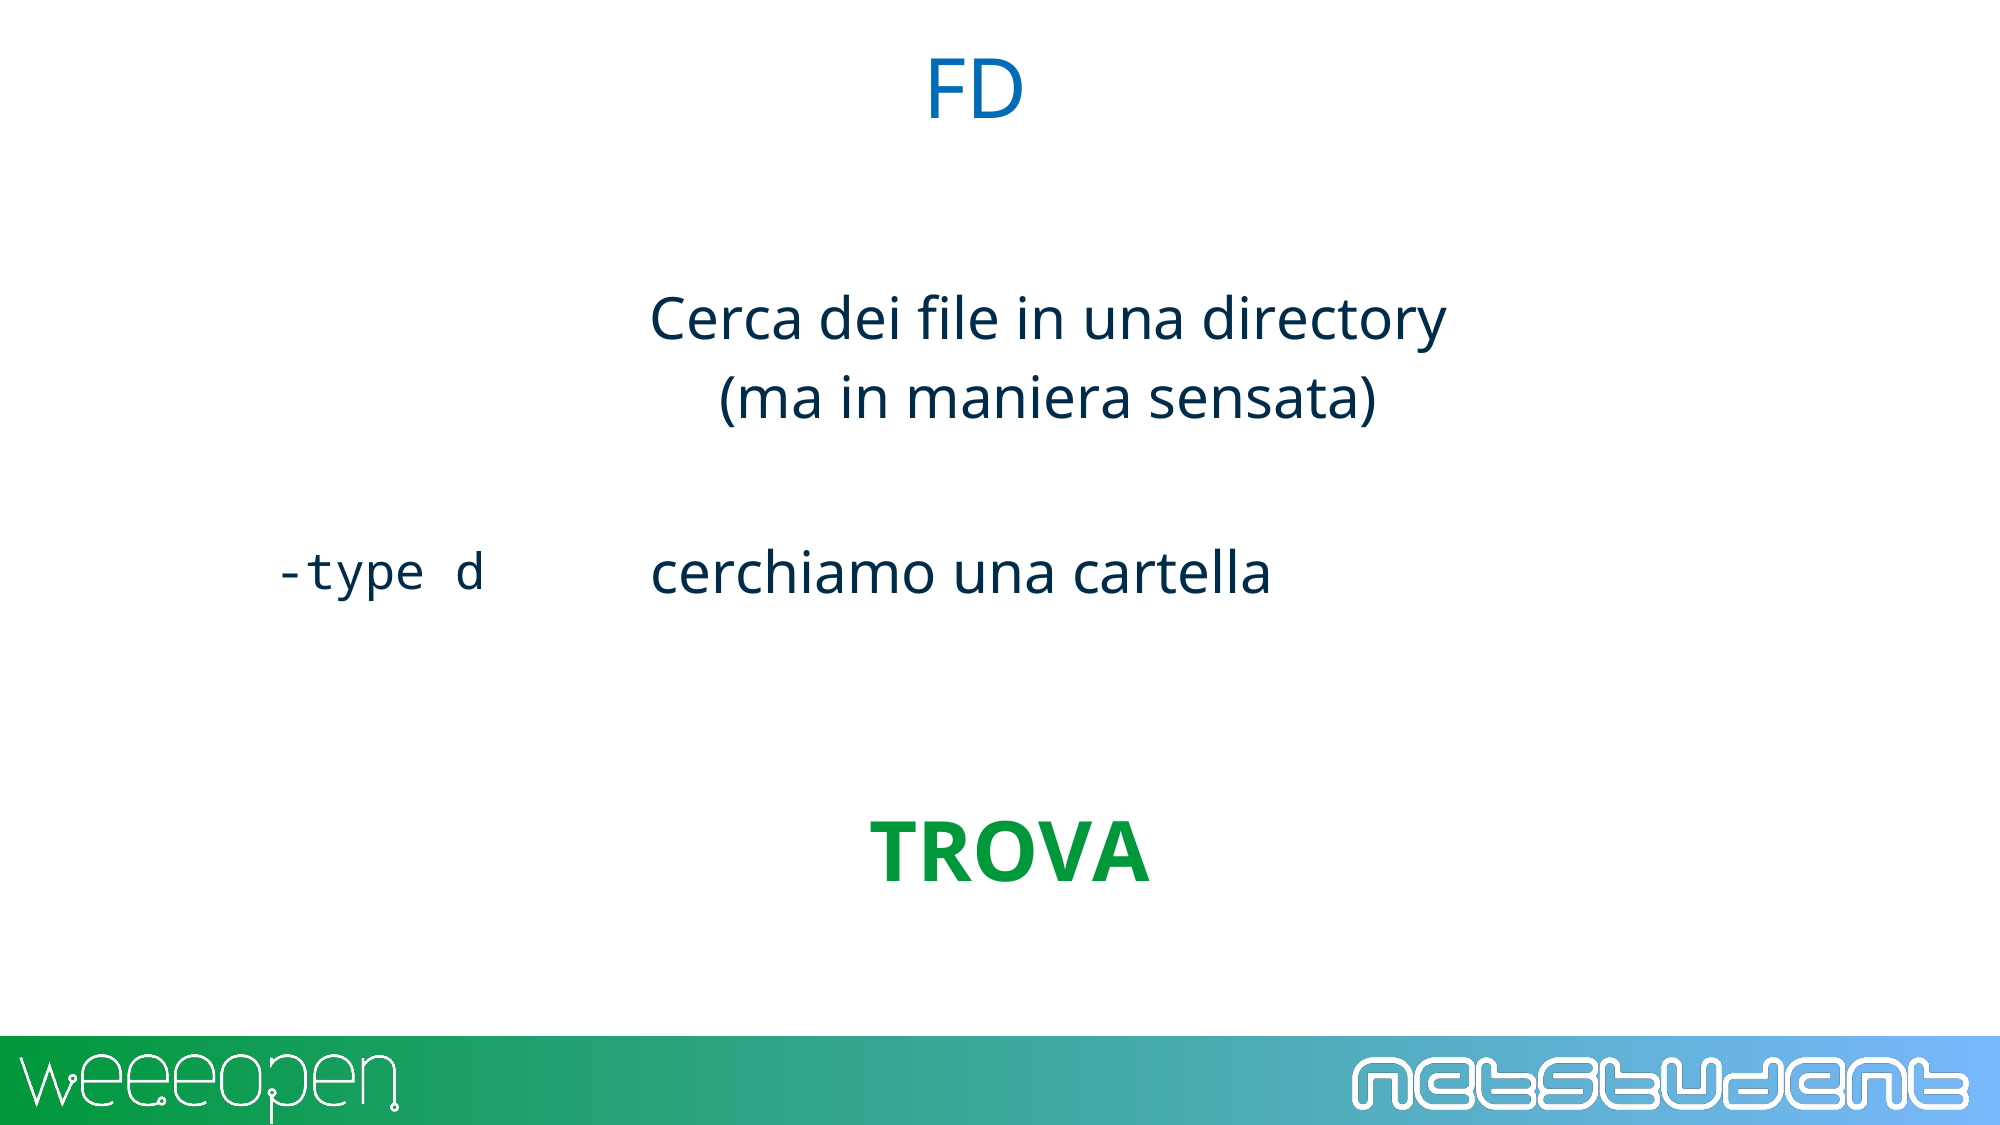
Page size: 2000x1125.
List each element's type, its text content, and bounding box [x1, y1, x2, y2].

text_box cerchiamo una cartella [650, 531, 1165, 600]
text_box FD [923, 29, 1073, 128]
picture [1352, 1057, 1969, 1110]
picture [19, 1054, 399, 1124]
text_box -type d [275, 535, 562, 605]
text_box Cerca dei file in una directory (ma in maniera sensata) [649, 277, 1338, 414]
text_box TROVA [869, 792, 1128, 890]
text_box [0, 1036, 2000, 1125]
